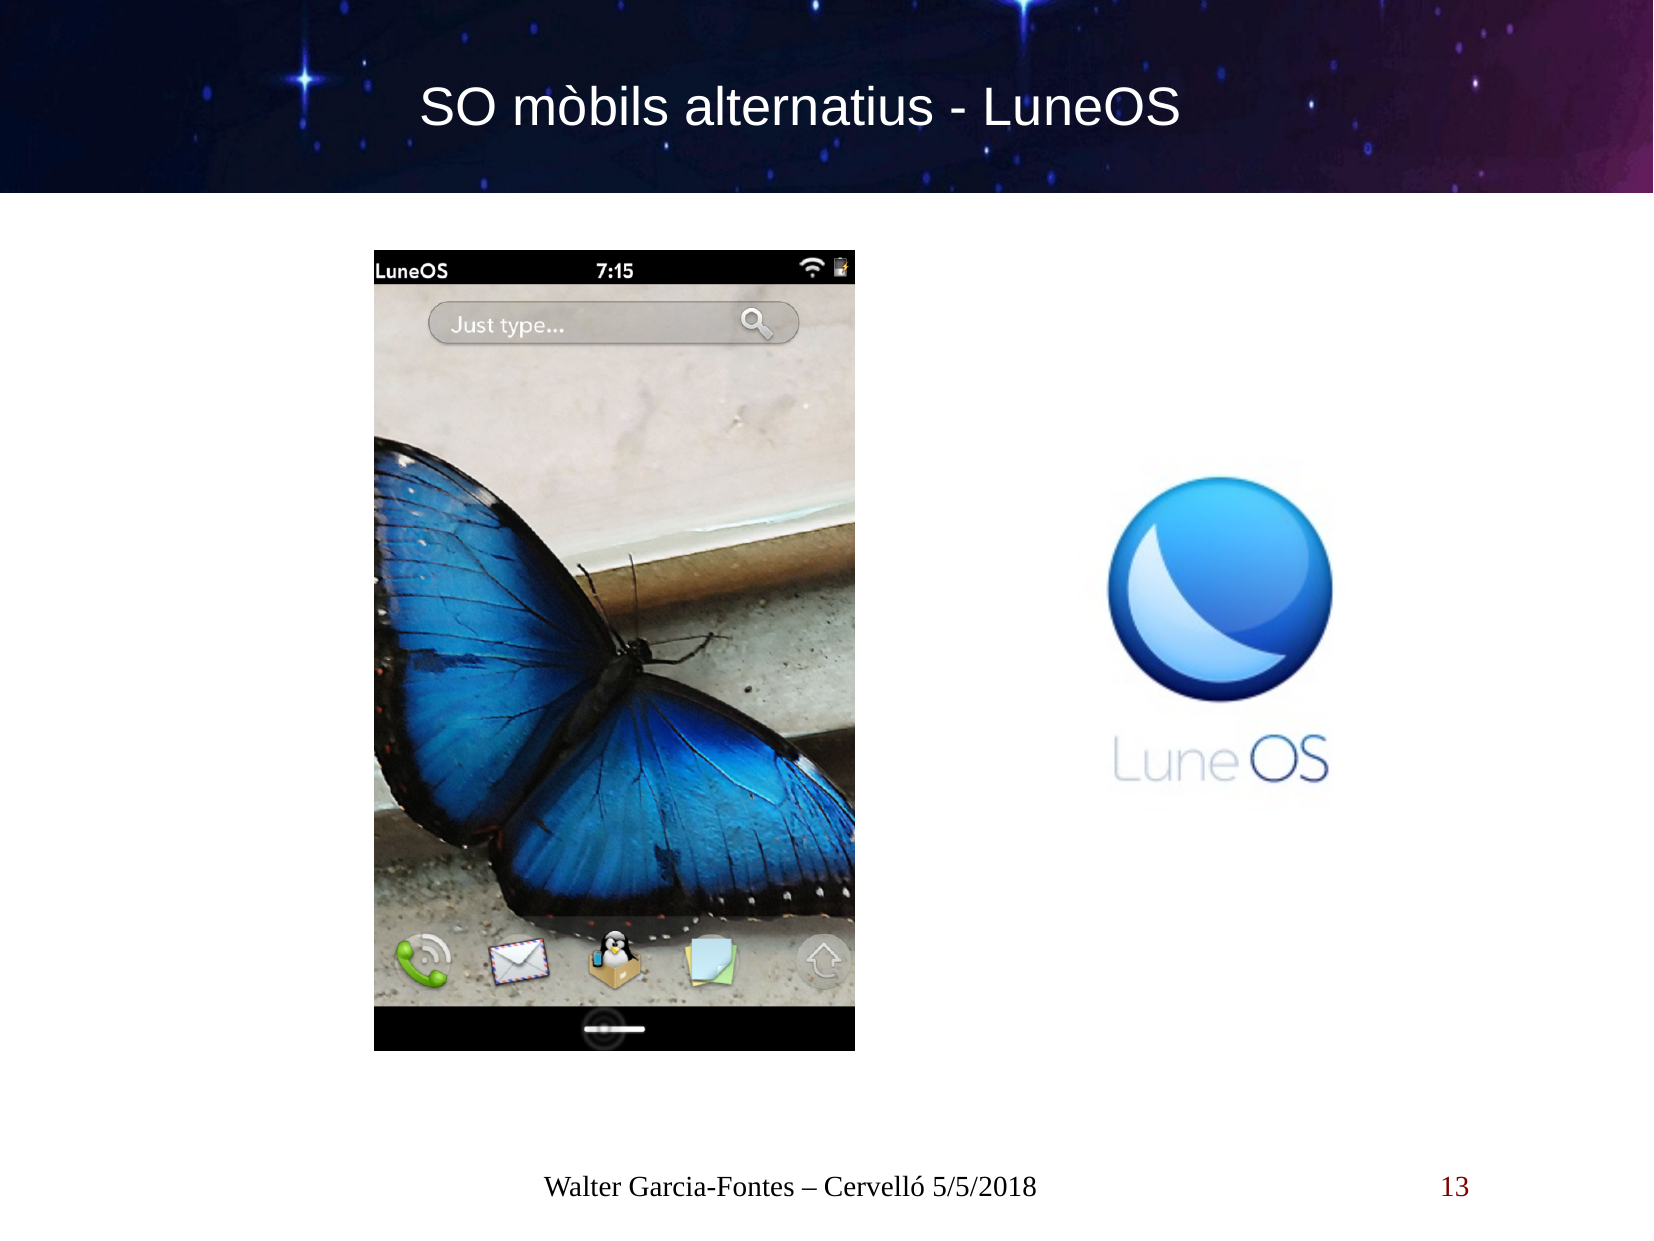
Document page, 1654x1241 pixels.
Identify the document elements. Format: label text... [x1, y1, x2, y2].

picture [374, 250, 1620, 1051]
picture [0, 0, 1653, 193]
title SO mòbils alternatius - LuneOS [57, 2, 1546, 211]
